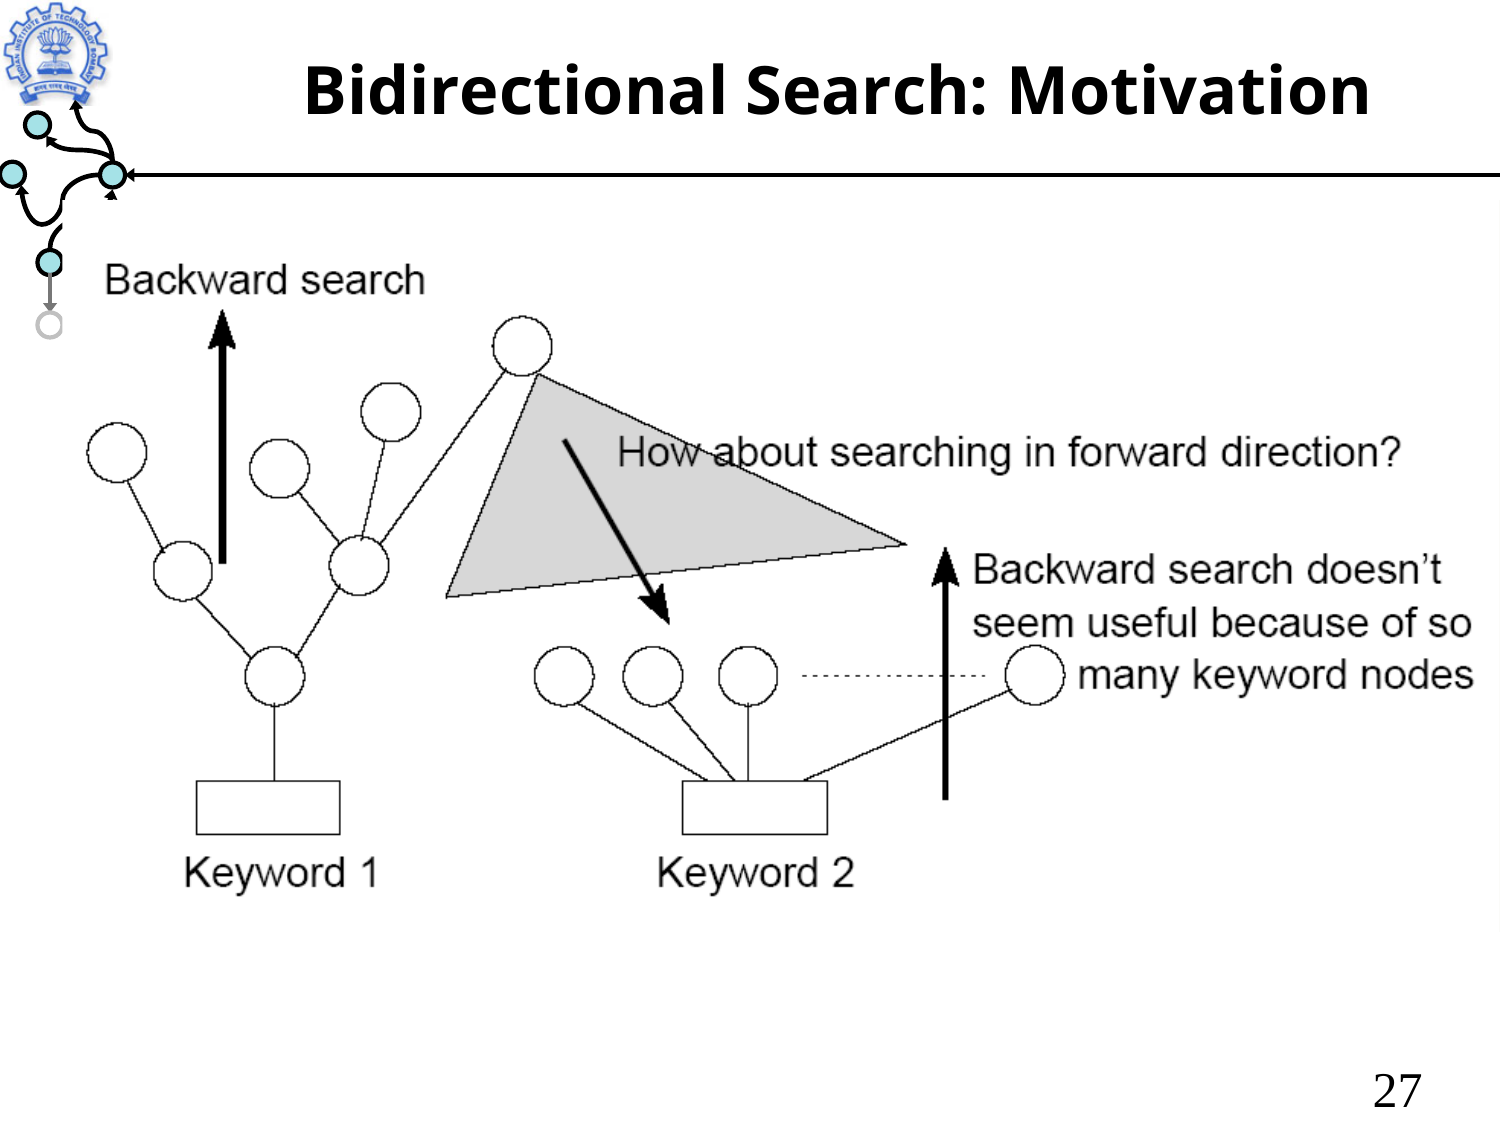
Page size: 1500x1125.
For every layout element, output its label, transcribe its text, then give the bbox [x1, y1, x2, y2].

title Bidirectional Search: Motivation [200, 12, 1476, 163]
picture [0, 0, 113, 106]
picture [62, 200, 1500, 932]
